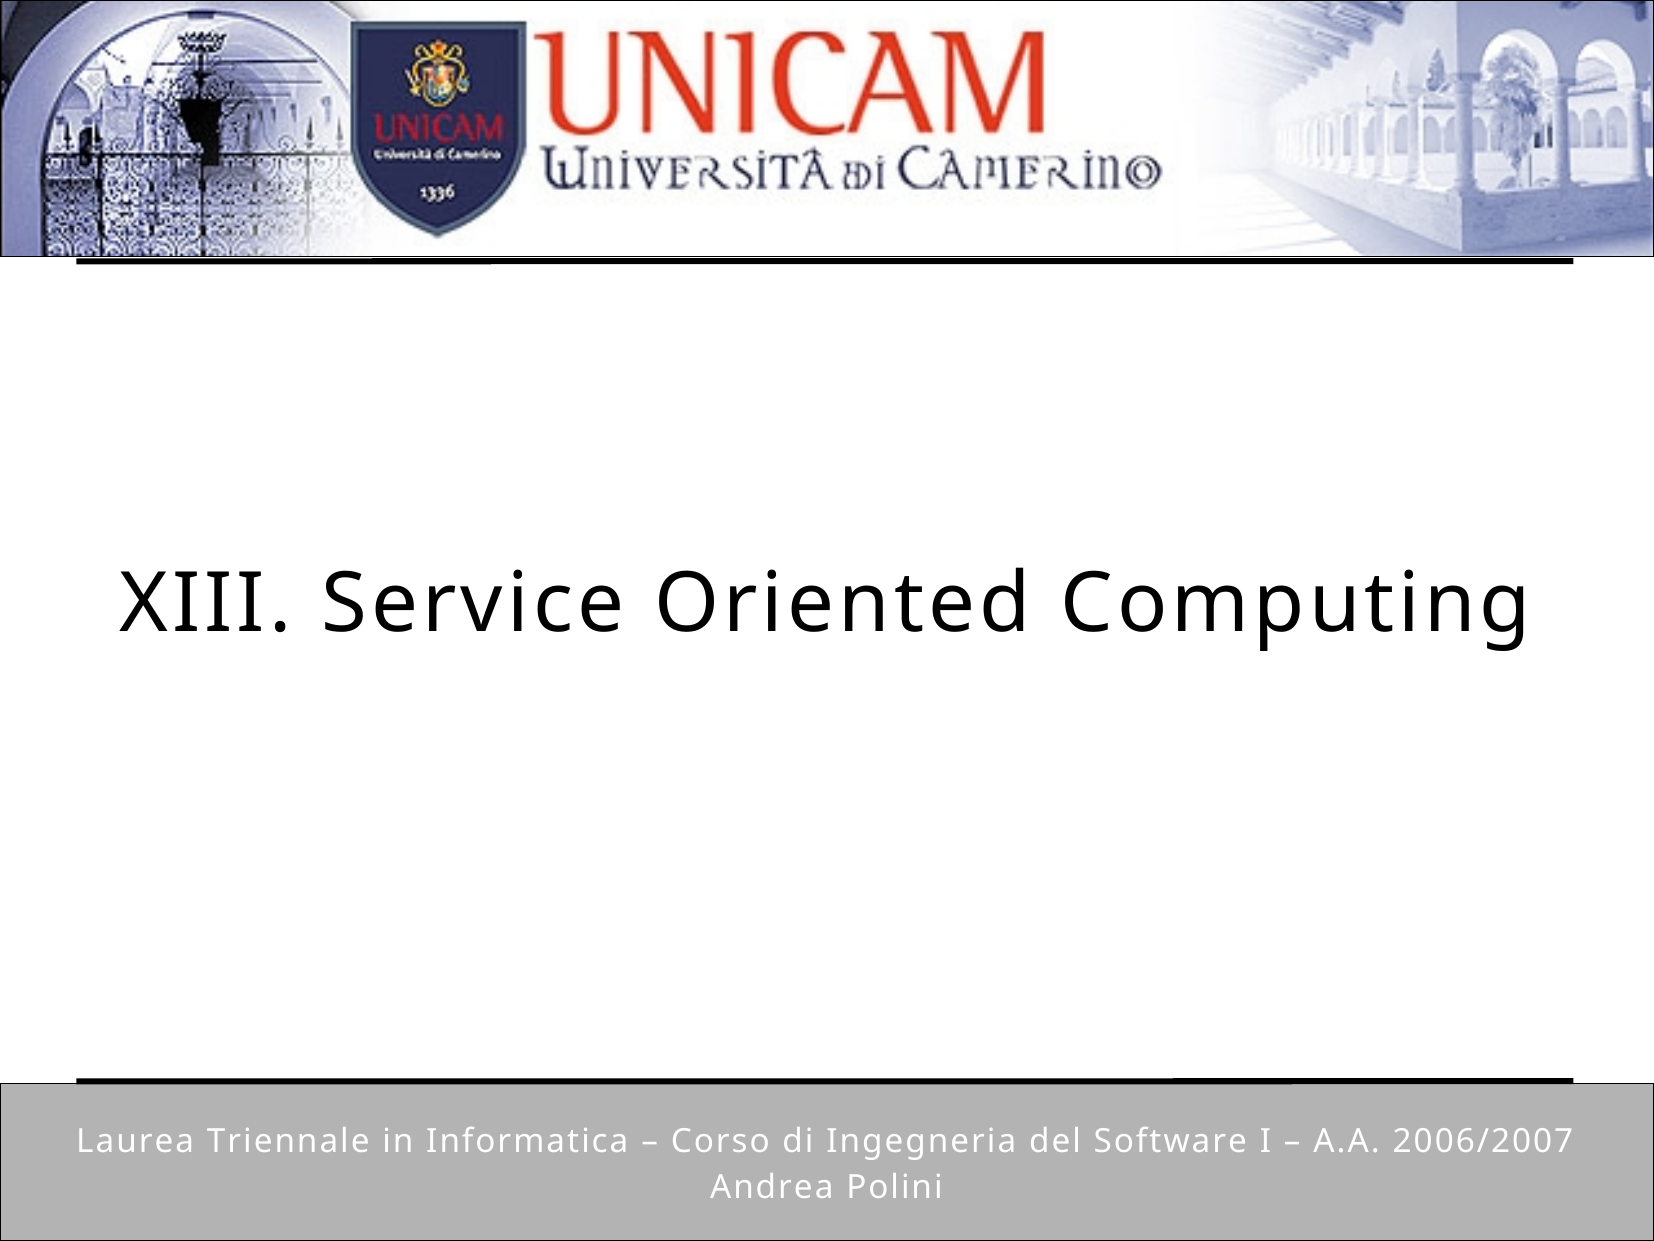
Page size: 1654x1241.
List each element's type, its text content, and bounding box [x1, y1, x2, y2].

picture [1, 1, 1653, 256]
title XIII. Service Oriented Computing [82, 495, 1571, 704]
